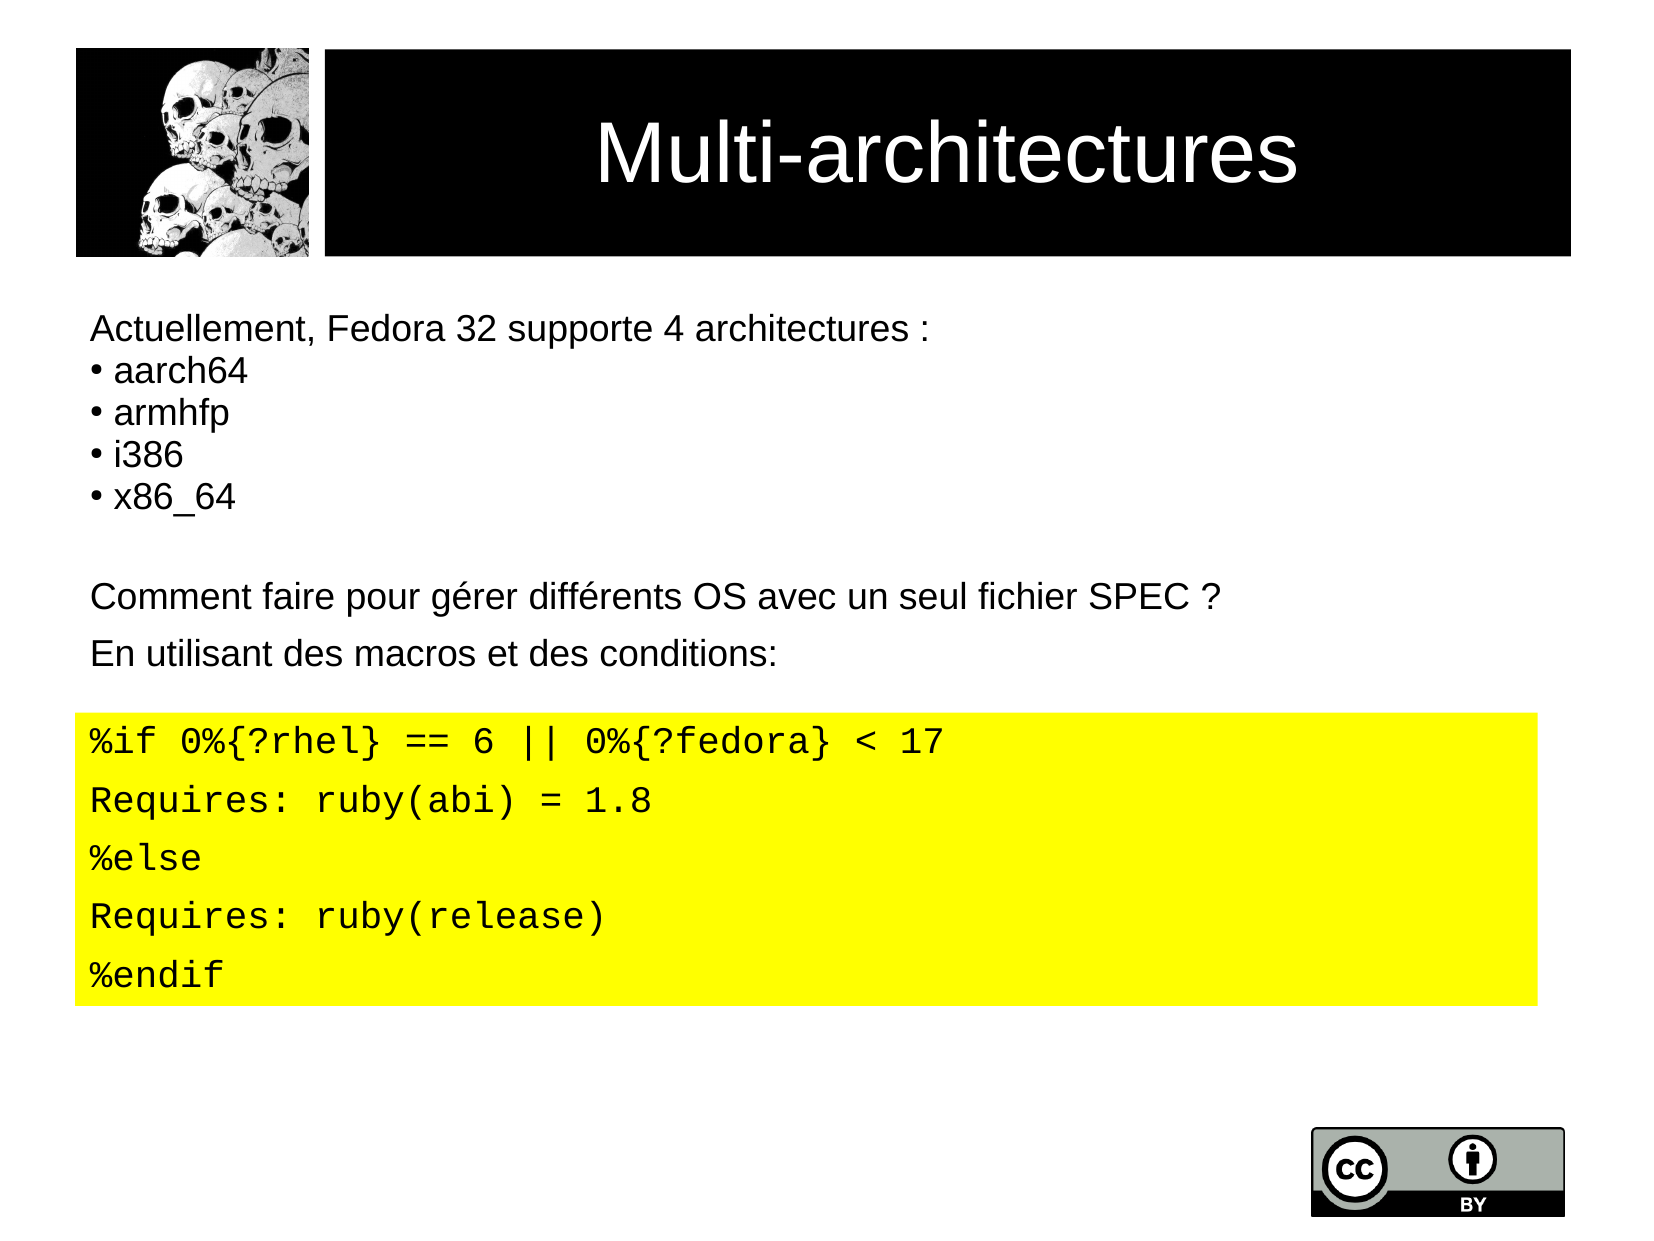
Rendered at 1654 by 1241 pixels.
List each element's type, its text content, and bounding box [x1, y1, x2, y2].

picture [76, 48, 309, 257]
title Multi-architectures [324, 49, 1571, 257]
text_box %if 0%{?rhel} == 6 || 0%{?fedora} < 17 Requires: ruby(abi) = 1.8 %else Requires: ruby(release) %endif [75, 712, 1538, 1006]
text_box Actuellement, Fedora 32 supporte 4 architectures : aarch64 armhfp i386 x86_64 Comment faire pour gérer différents OS avec un seul fichier SPEC ? En utilisant des macros et des conditions: [75, 300, 1576, 683]
picture [1311, 1127, 1565, 1217]
